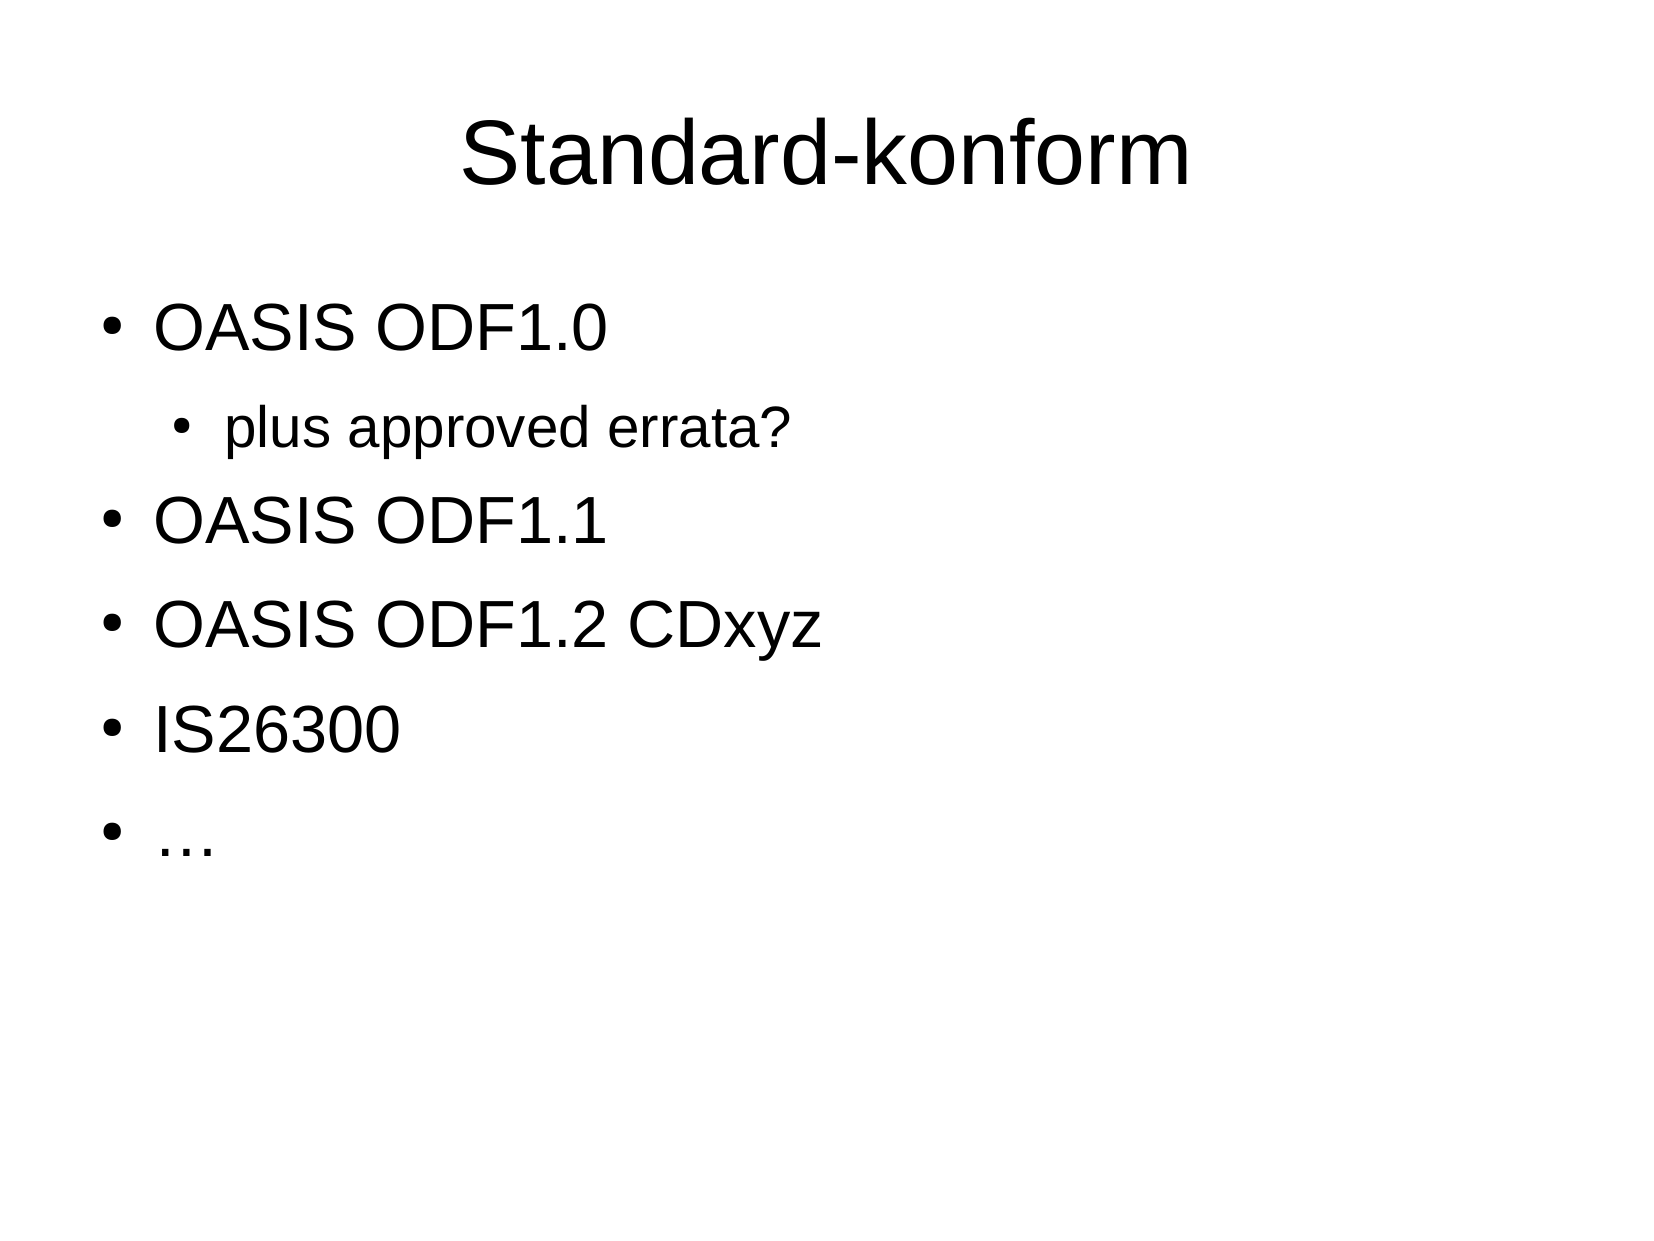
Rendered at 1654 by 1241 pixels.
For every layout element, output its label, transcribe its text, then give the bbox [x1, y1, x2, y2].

title Standard-konform [82, 56, 1571, 250]
list OASIS ODF1.0 plus approved errata? OASIS ODF1.1 OASIS ODF1.2 CDxyz IS26300 … [82, 290, 1571, 1109]
